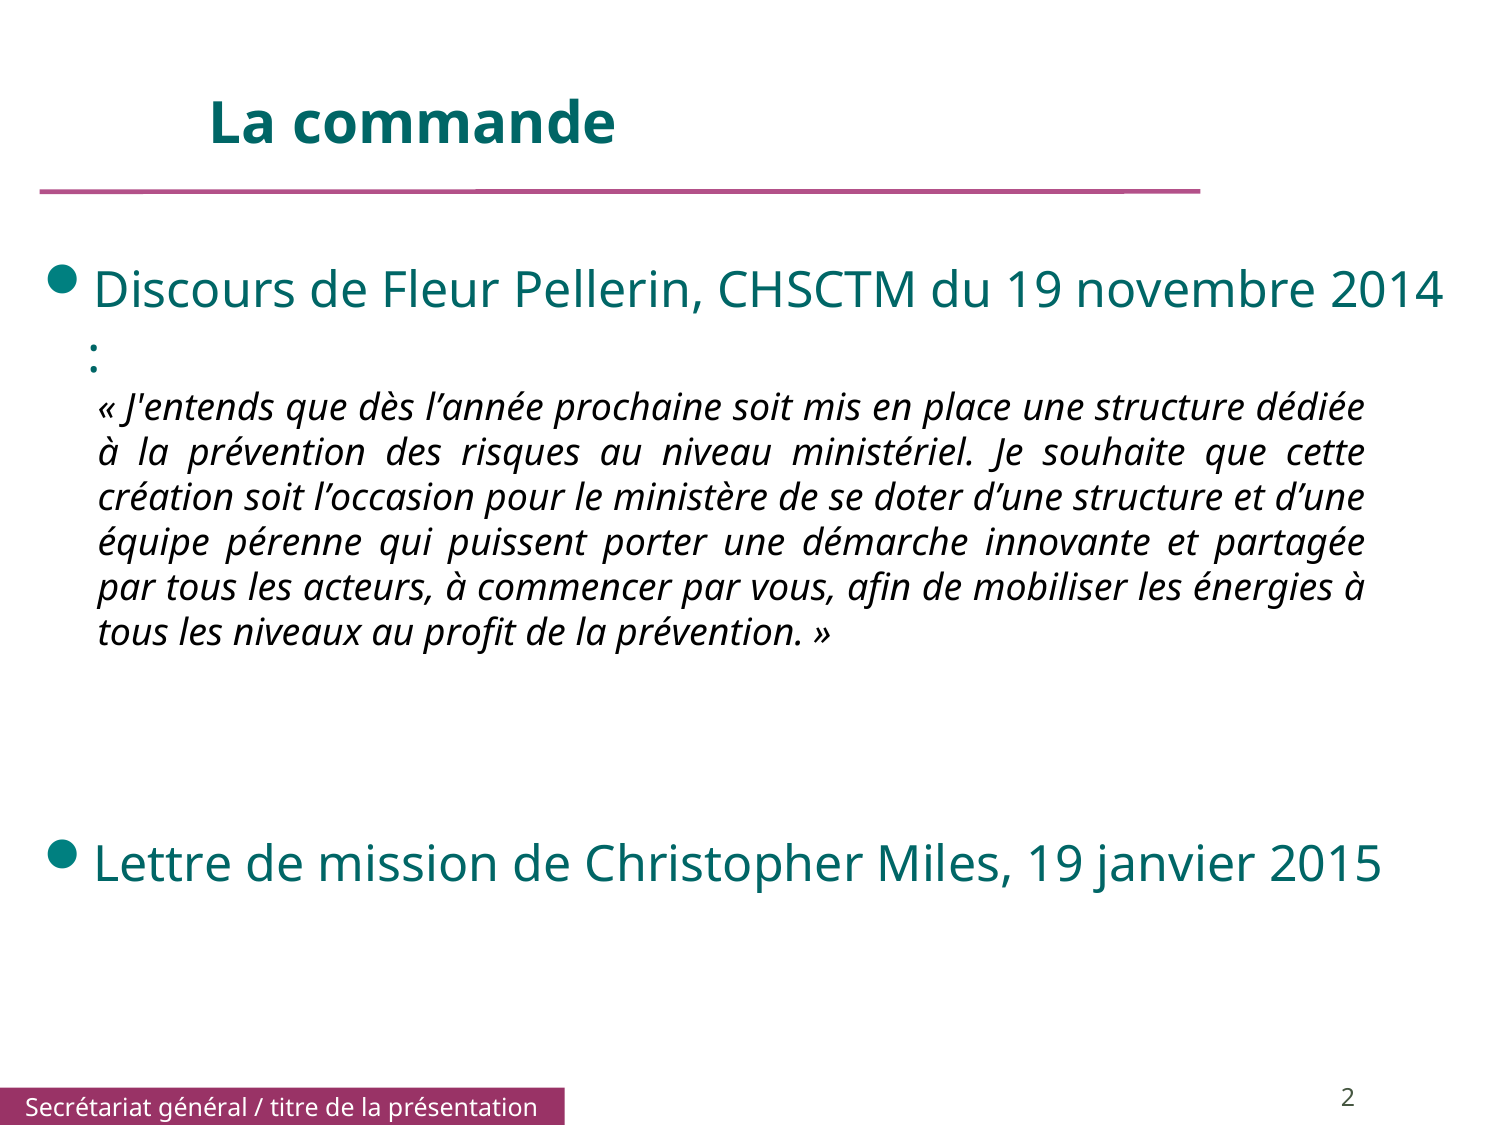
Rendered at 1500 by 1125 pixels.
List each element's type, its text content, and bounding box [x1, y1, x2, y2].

title La commande [193, 35, 1359, 166]
list Discours de Fleur Pellerin, CHSCTM du 19 novembre 2014 : Lettre de mission de Christopher Miles, 19 janvier 2015 [28, 247, 1469, 945]
text_box « J'entends que dès l’année prochaine soit mis en place une structure dédiée à la prévention des risques au niveau ministériel. Je souhaite que cette création soit l’occasion pour le ministère de se doter d’une structure et d’une équipe pérenne qui puissent porter une démarche innovante et partagée par tous les acteurs, à commencer par vous, afin de mobiliser les énergies à tous les niveaux au profit de la prévention. » [82, 375, 1382, 662]
